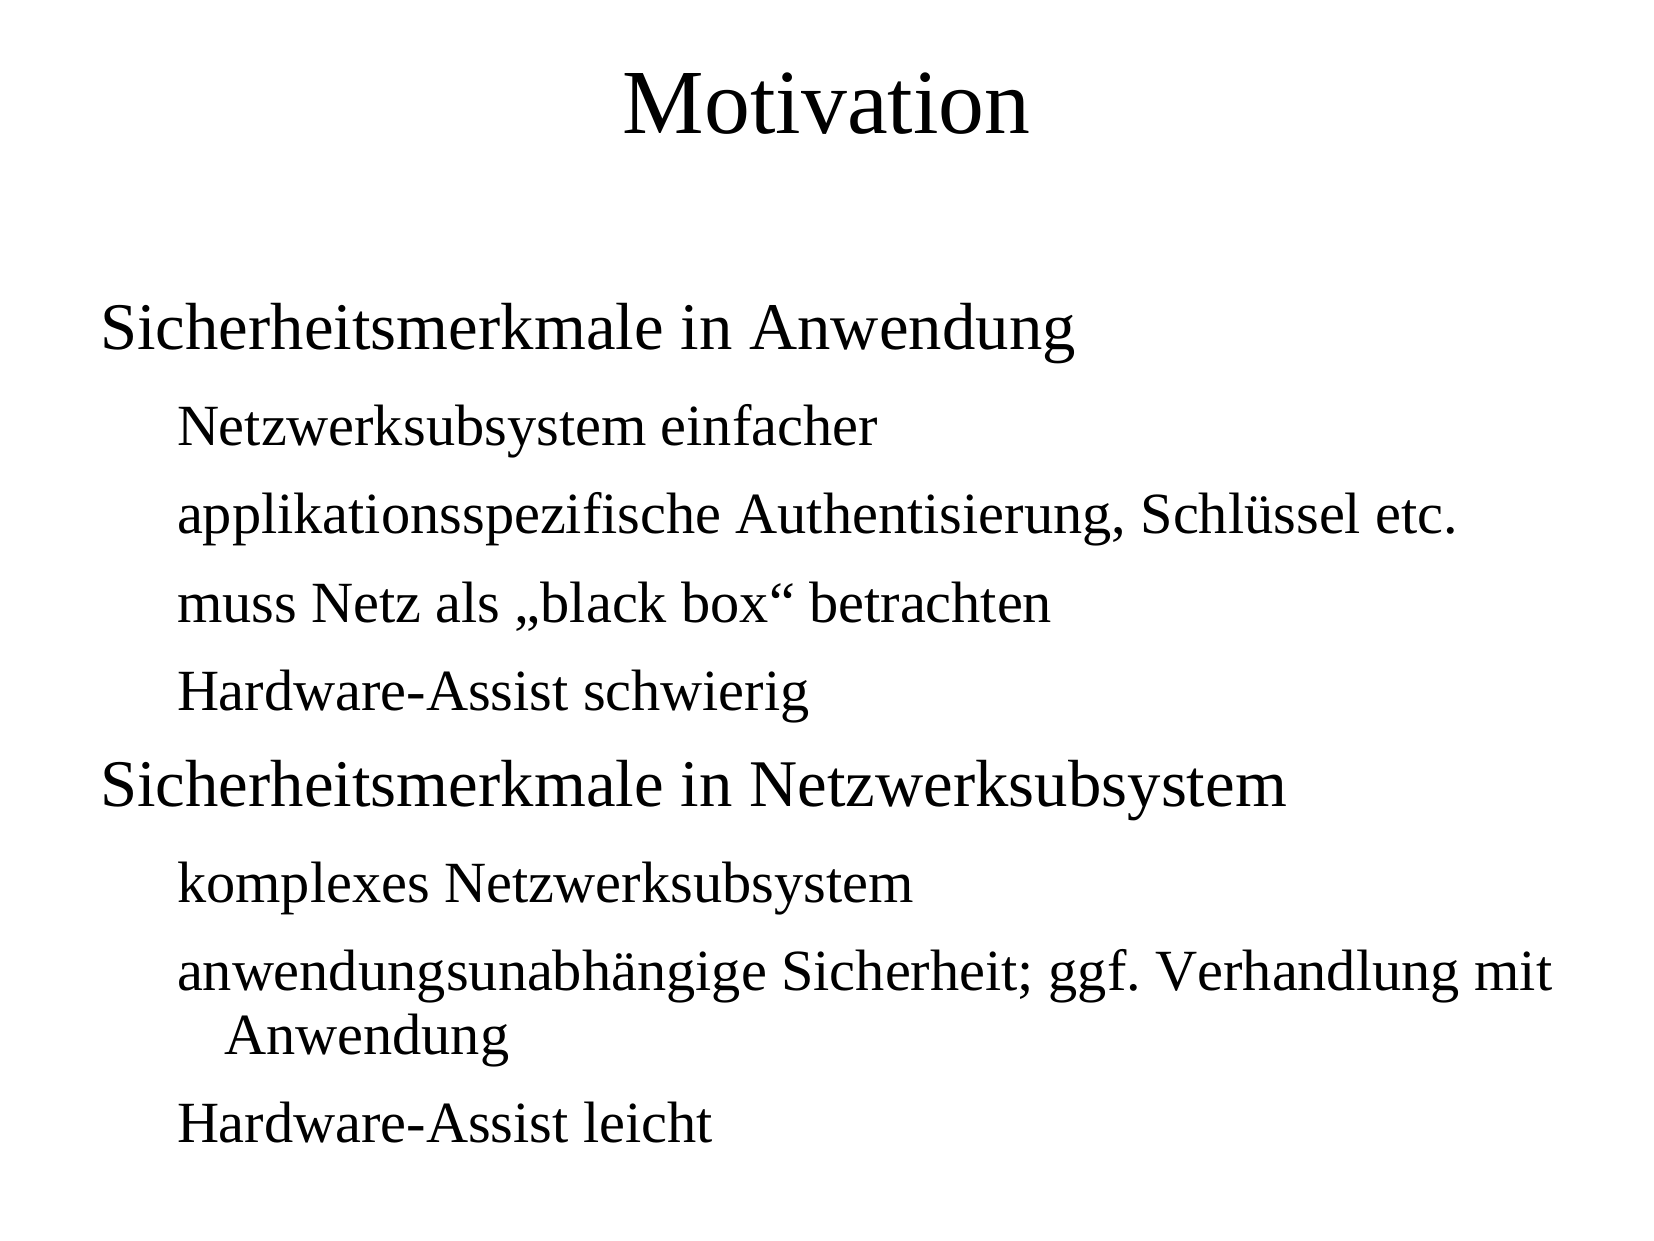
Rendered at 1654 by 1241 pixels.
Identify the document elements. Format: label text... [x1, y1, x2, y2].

title Motivation [82, 49, 1571, 257]
list Sicherheitsmerkmale in Anwendung Netzwerksubsystem einfacher applikationsspezifische Authentisierung, Schlüssel etc. muss Netz als „black box“ betrachten Hardware-Assist schwierig Sicherheitsmerkmale in Netzwerksubsystem komplexes Netzwerksubsystem anwendungsunabhängige Sicherheit; ggf. Verhandlung mit Anwendung Hardware-Assist leicht [82, 290, 1571, 1156]
